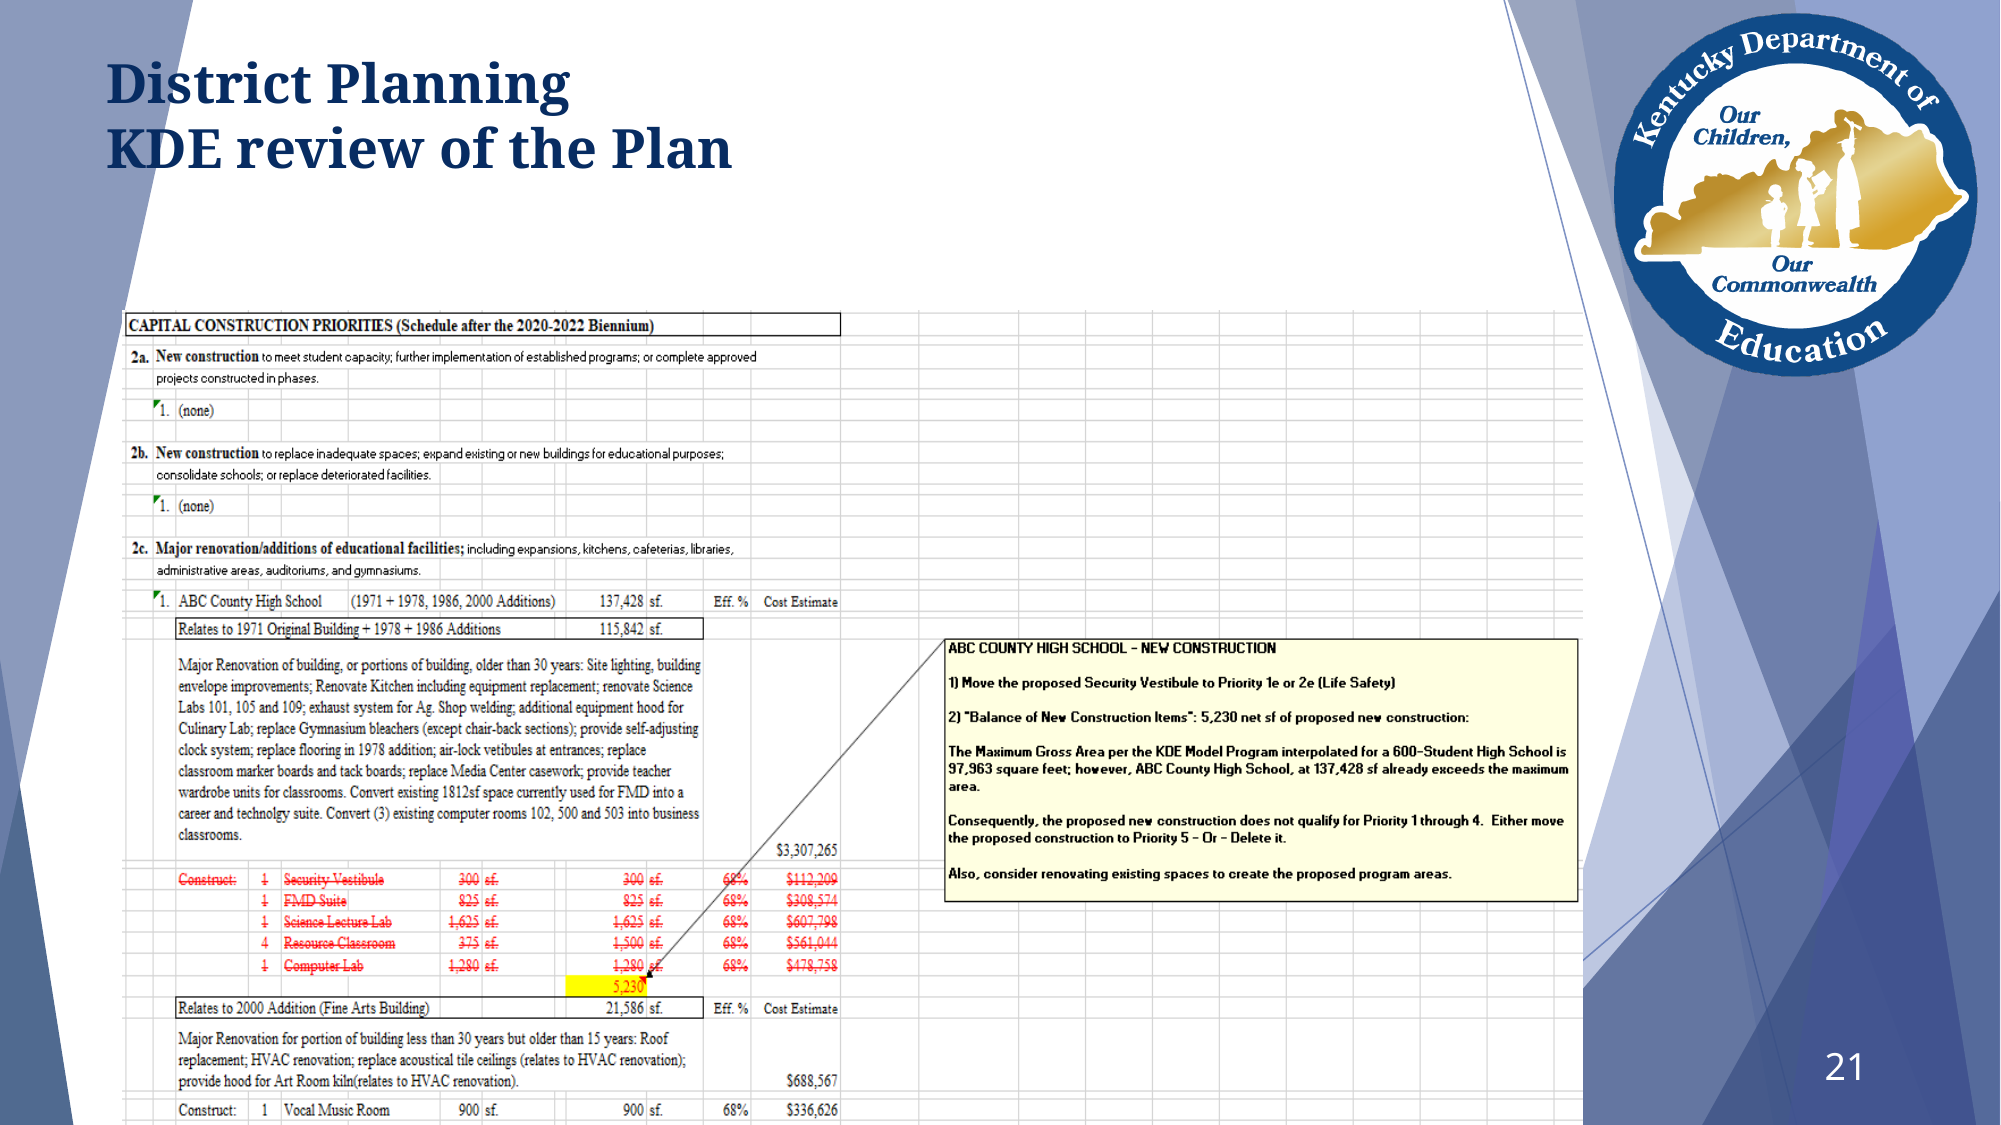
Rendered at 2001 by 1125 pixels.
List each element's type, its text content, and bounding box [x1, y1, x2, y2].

text_box [1809, 1035, 1922, 1096]
title District Planning KDE review of the Plan [190, 0, 1511, 213]
picture [122, 310, 1583, 1125]
